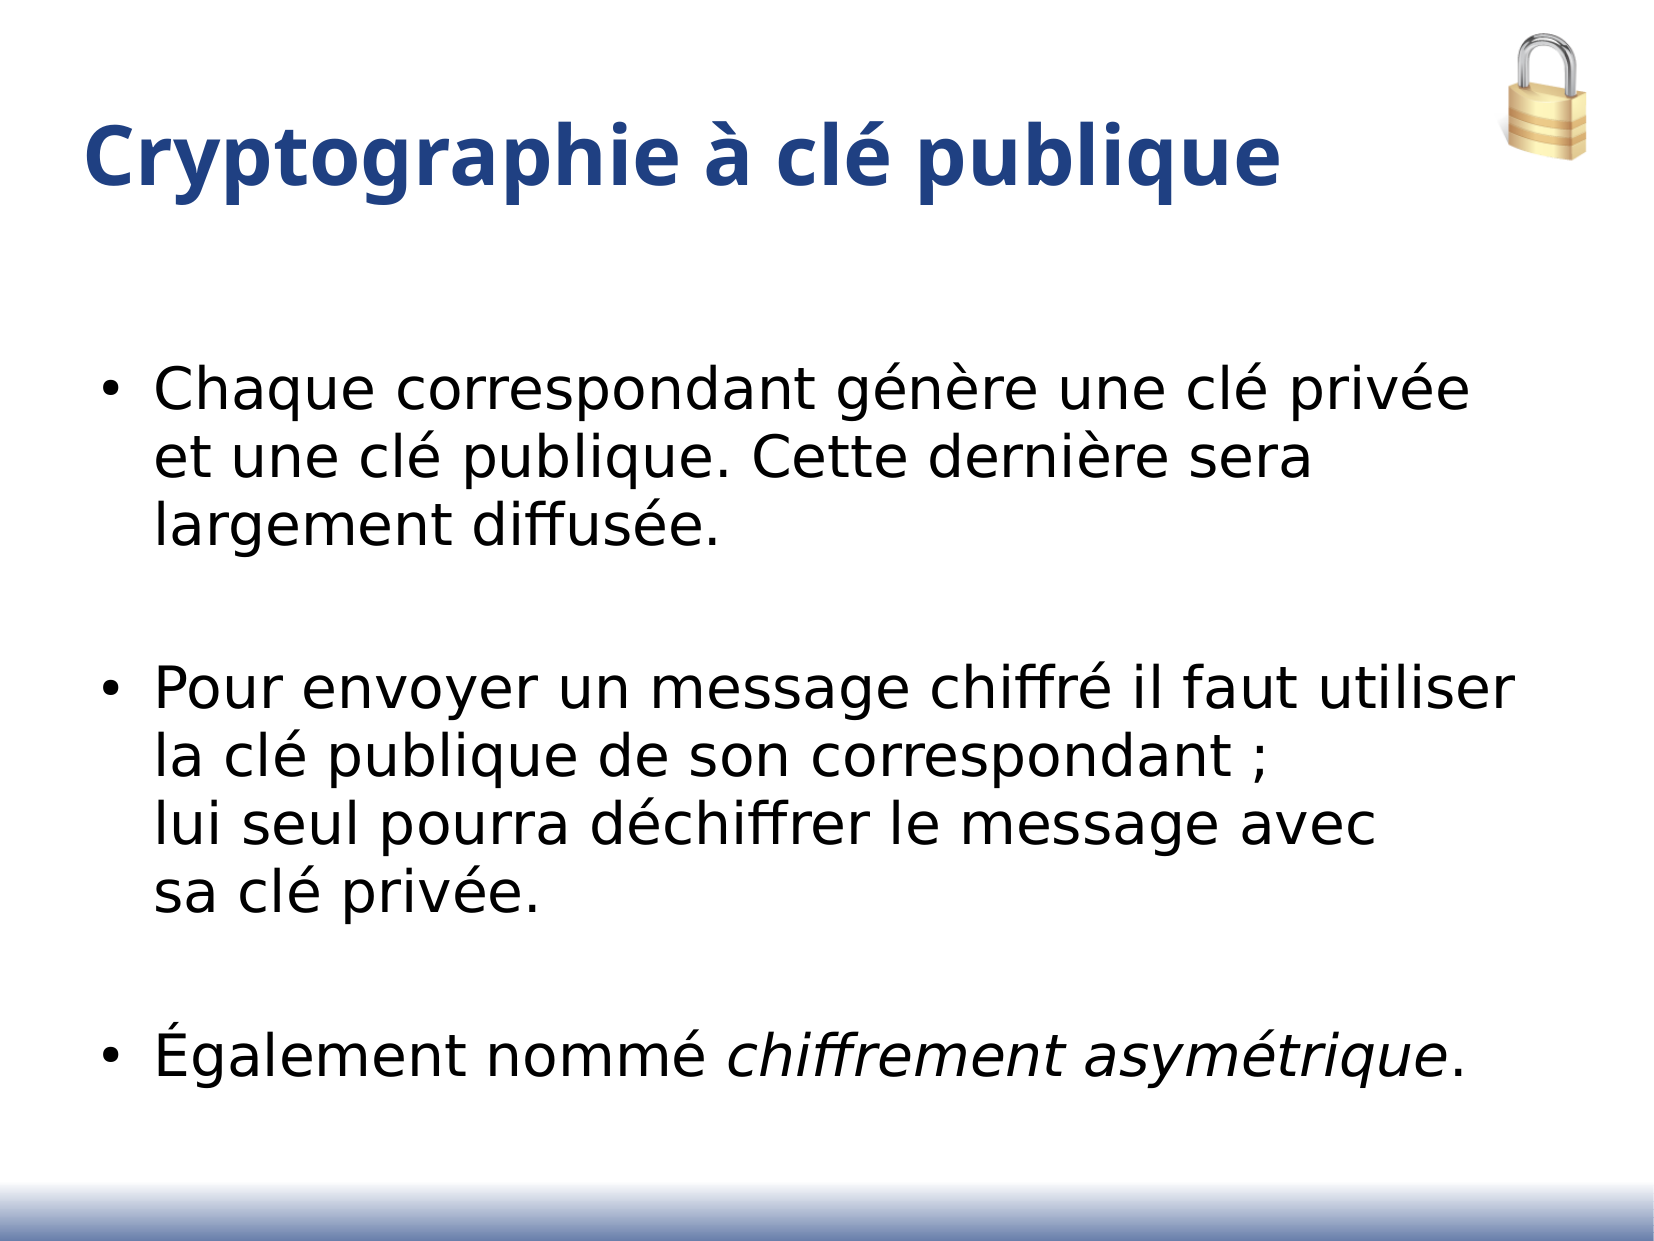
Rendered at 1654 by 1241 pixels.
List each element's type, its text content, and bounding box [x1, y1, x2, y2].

picture [1476, 29, 1613, 166]
list Pour envoyer un message chiffré il faut utiliser la clé publique de son correspondant ; lui seul pourra déchiffrer le message avec sa clé privée. [82, 623, 1571, 957]
title Cryptographie à clé publique [82, 49, 1571, 257]
list Également nommé chiffrement asymétrique. [82, 984, 1571, 1128]
list Chaque correspondant génère une clé privée et une clé publique. Cette dernière sera largement diffusée. [82, 342, 1571, 572]
